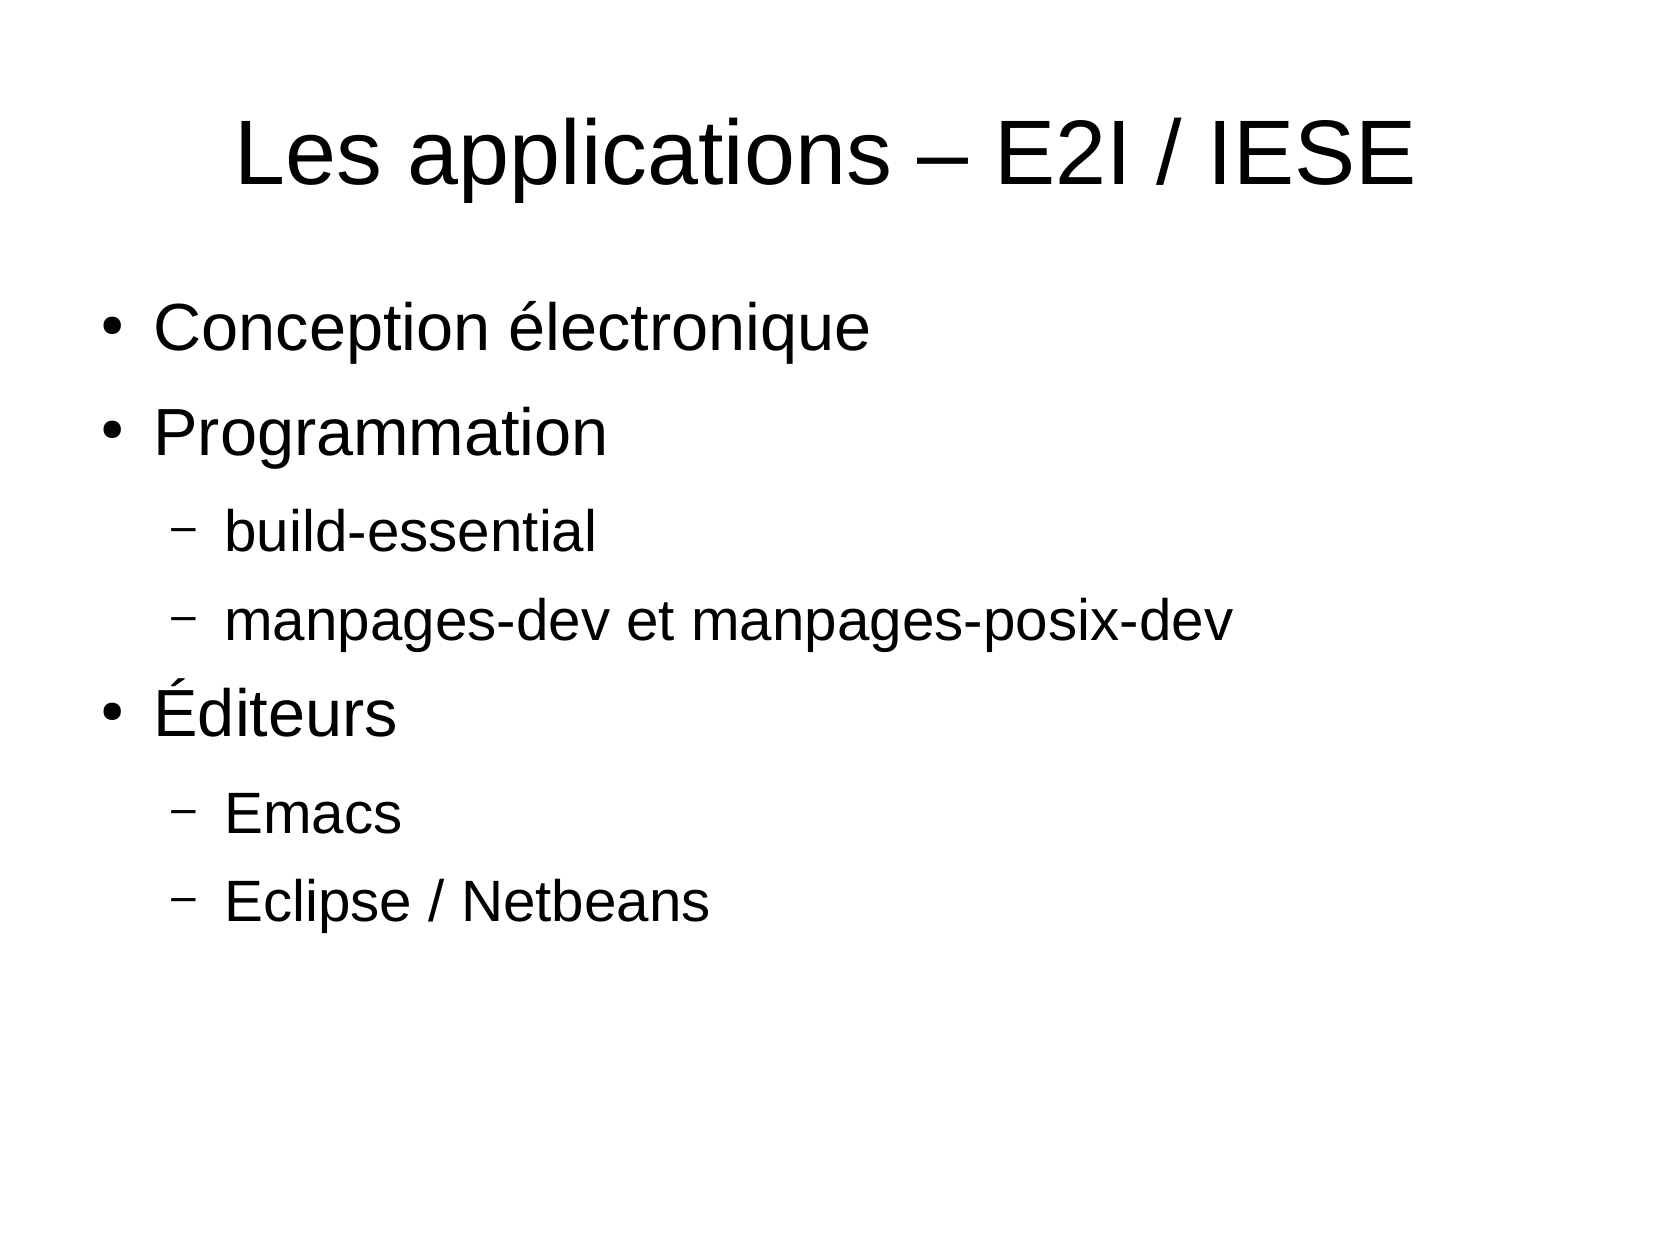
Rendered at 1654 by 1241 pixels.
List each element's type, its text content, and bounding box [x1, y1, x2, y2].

title Les applications – E2I / IESE [82, 49, 1571, 257]
list Conception électronique Programmation build-essential manpages-dev et manpages-posix-dev Éditeurs Emacs Eclipse / Netbeans [82, 290, 1571, 1010]
